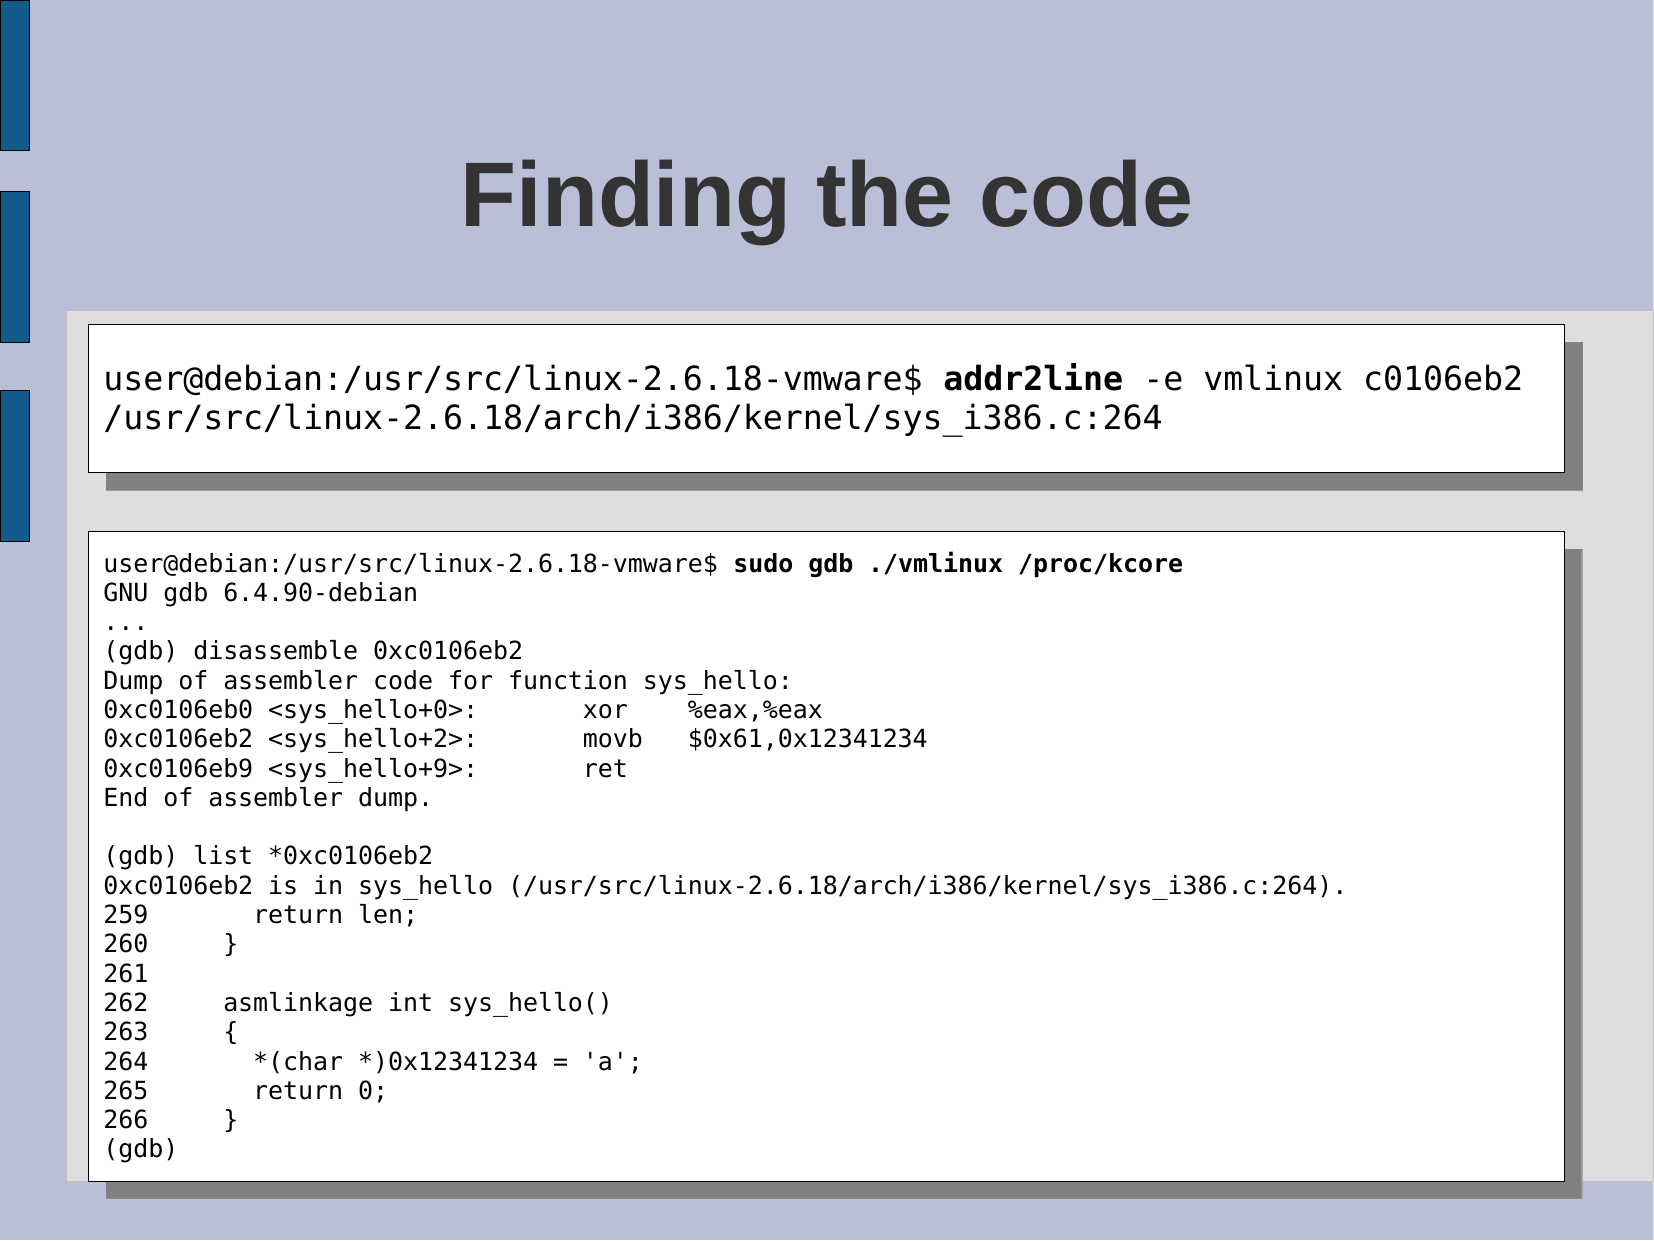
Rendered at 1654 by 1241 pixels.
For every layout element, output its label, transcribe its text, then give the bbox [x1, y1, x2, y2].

text_box user@debian:/usr/src/linux-2.6.18-vmware$ addr2line -e vmlinux c0106eb2 /usr/src/linux-2.6.18/arch/i386/kernel/sys_i386.c:264 [88, 324, 1565, 473]
title Finding the code [121, 98, 1534, 291]
text_box user@debian:/usr/src/linux-2.6.18-vmware$ sudo gdb ./vmlinux /proc/kcore GNU gdb 6.4.90-debian ... (gdb) disassemble 0xc0106eb2 Dump of assembler code for function sys_hello: 0xc0106eb0 <sys_hello+0>: xor %eax,%eax 0xc0106eb2 <sys_hello+2>: movb $0x61,0x12341234 0xc0106eb9 <sys_hello+9>: ret End of assembler dump. (gdb) list *0xc0106eb2 0xc0106eb2 is in sys_hello (/usr/src/linux-2.6.18/arch/i386/kernel/sys_i386.c:264). 259 return len; 260 } 261 262 asmlinkage int sys_hello() 263 { 264 *(char *)0x12341234 = 'a'; 265 return 0; 266 } (gdb) [88, 531, 1565, 1182]
